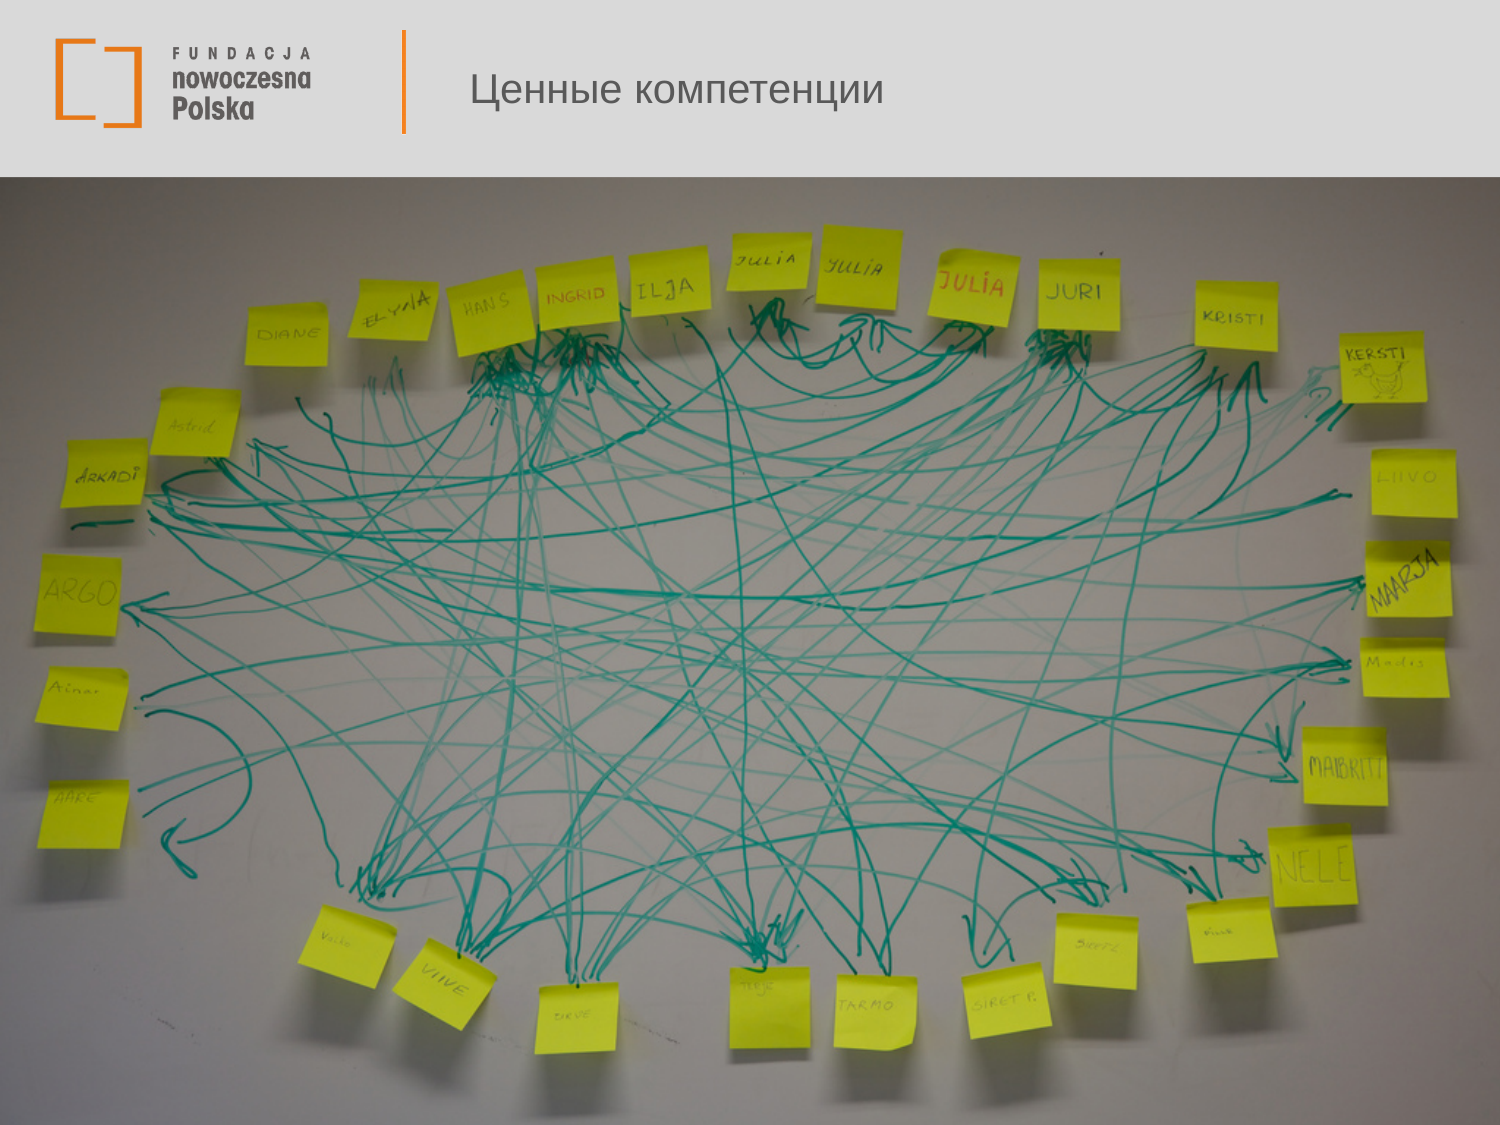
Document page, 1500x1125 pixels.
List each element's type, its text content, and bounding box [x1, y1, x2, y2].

picture [395, 30, 422, 145]
picture [53, 30, 313, 140]
text_box Ценные компетенции [454, 54, 1046, 120]
picture [0, 178, 1500, 1125]
text_box [0, 0, 1500, 178]
